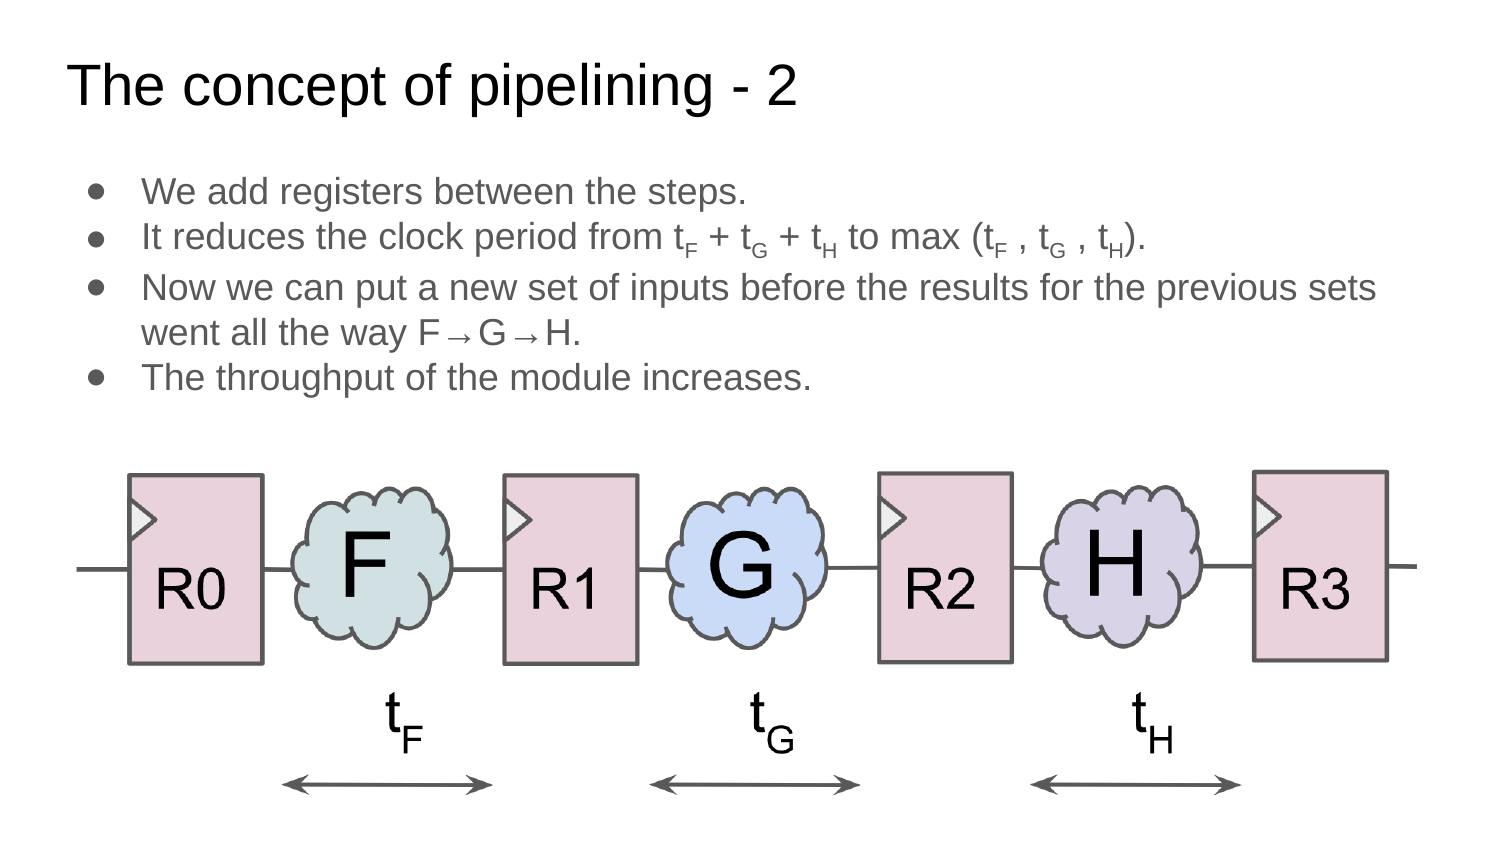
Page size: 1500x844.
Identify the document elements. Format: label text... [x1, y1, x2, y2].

picture [74, 457, 1425, 801]
title The concept of pipelining - 2 [51, 32, 1449, 127]
list We add registers between the steps. It reduces the clock period from tF + tG + tH to max (tF , tG , tH). Now we can put a new set of inputs before the results for the previous sets went all the way F→G→H. The throughput of the module increases. [51, 151, 1449, 432]
